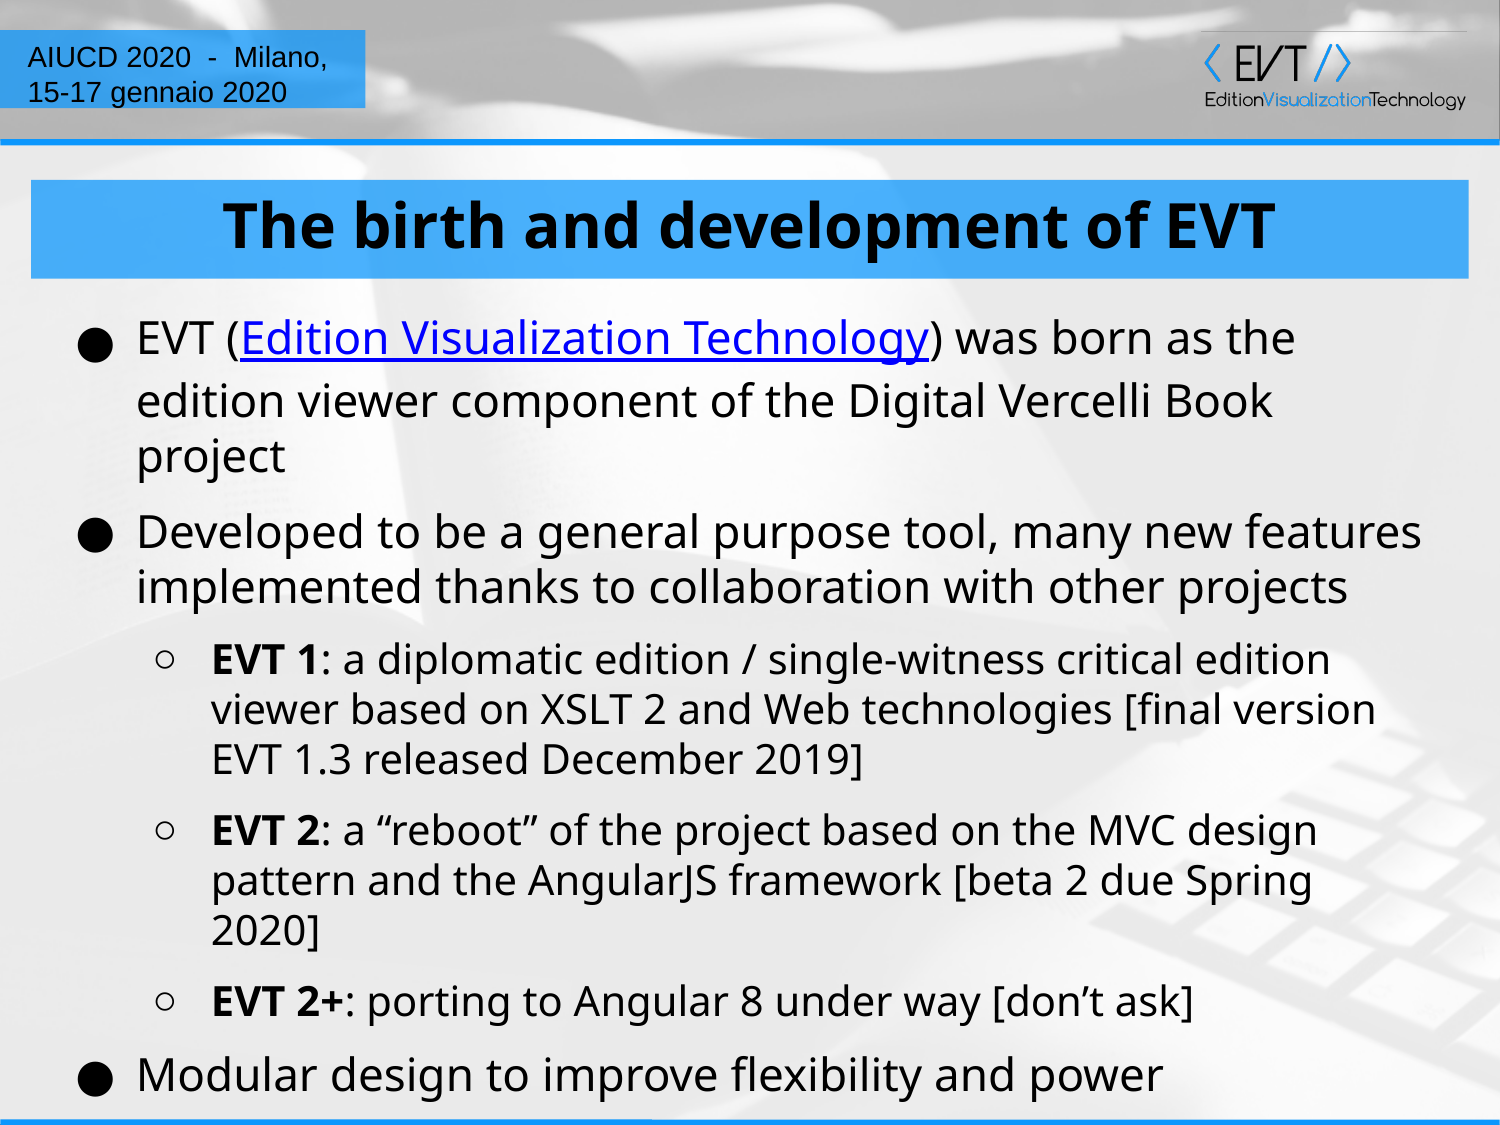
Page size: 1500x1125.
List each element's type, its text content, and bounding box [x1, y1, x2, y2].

list EVT (Edition Visualization Technology) was born as the edition viewer component of the Digital Vercelli Book project Developed to be a general purpose tool, many new features implemented thanks to collaboration with other projects EVT 1: a diplomatic edition / single-witness critical edition viewer based on XSLT 2 and Web technologies [final version EVT 1.3 released December 2019] EVT 2: a “reboot” of the project based on the MVC design pattern and the AngularJS framework [beta 2 due Spring 2020] EVT 2+: porting to Angular 8 under way [don’t ask] Modular design to improve flexibility and power UI/X designed (and tested) to maximize ease of use [51, 299, 1436, 1084]
picture [1201, 31, 1467, 112]
title The birth and development of EVT [31, 176, 1469, 276]
text_box refers to www.ancientwisdoms.ac.uk/media/ontology/sawsOntology.owl#refersTo [0, 30, 366, 109]
